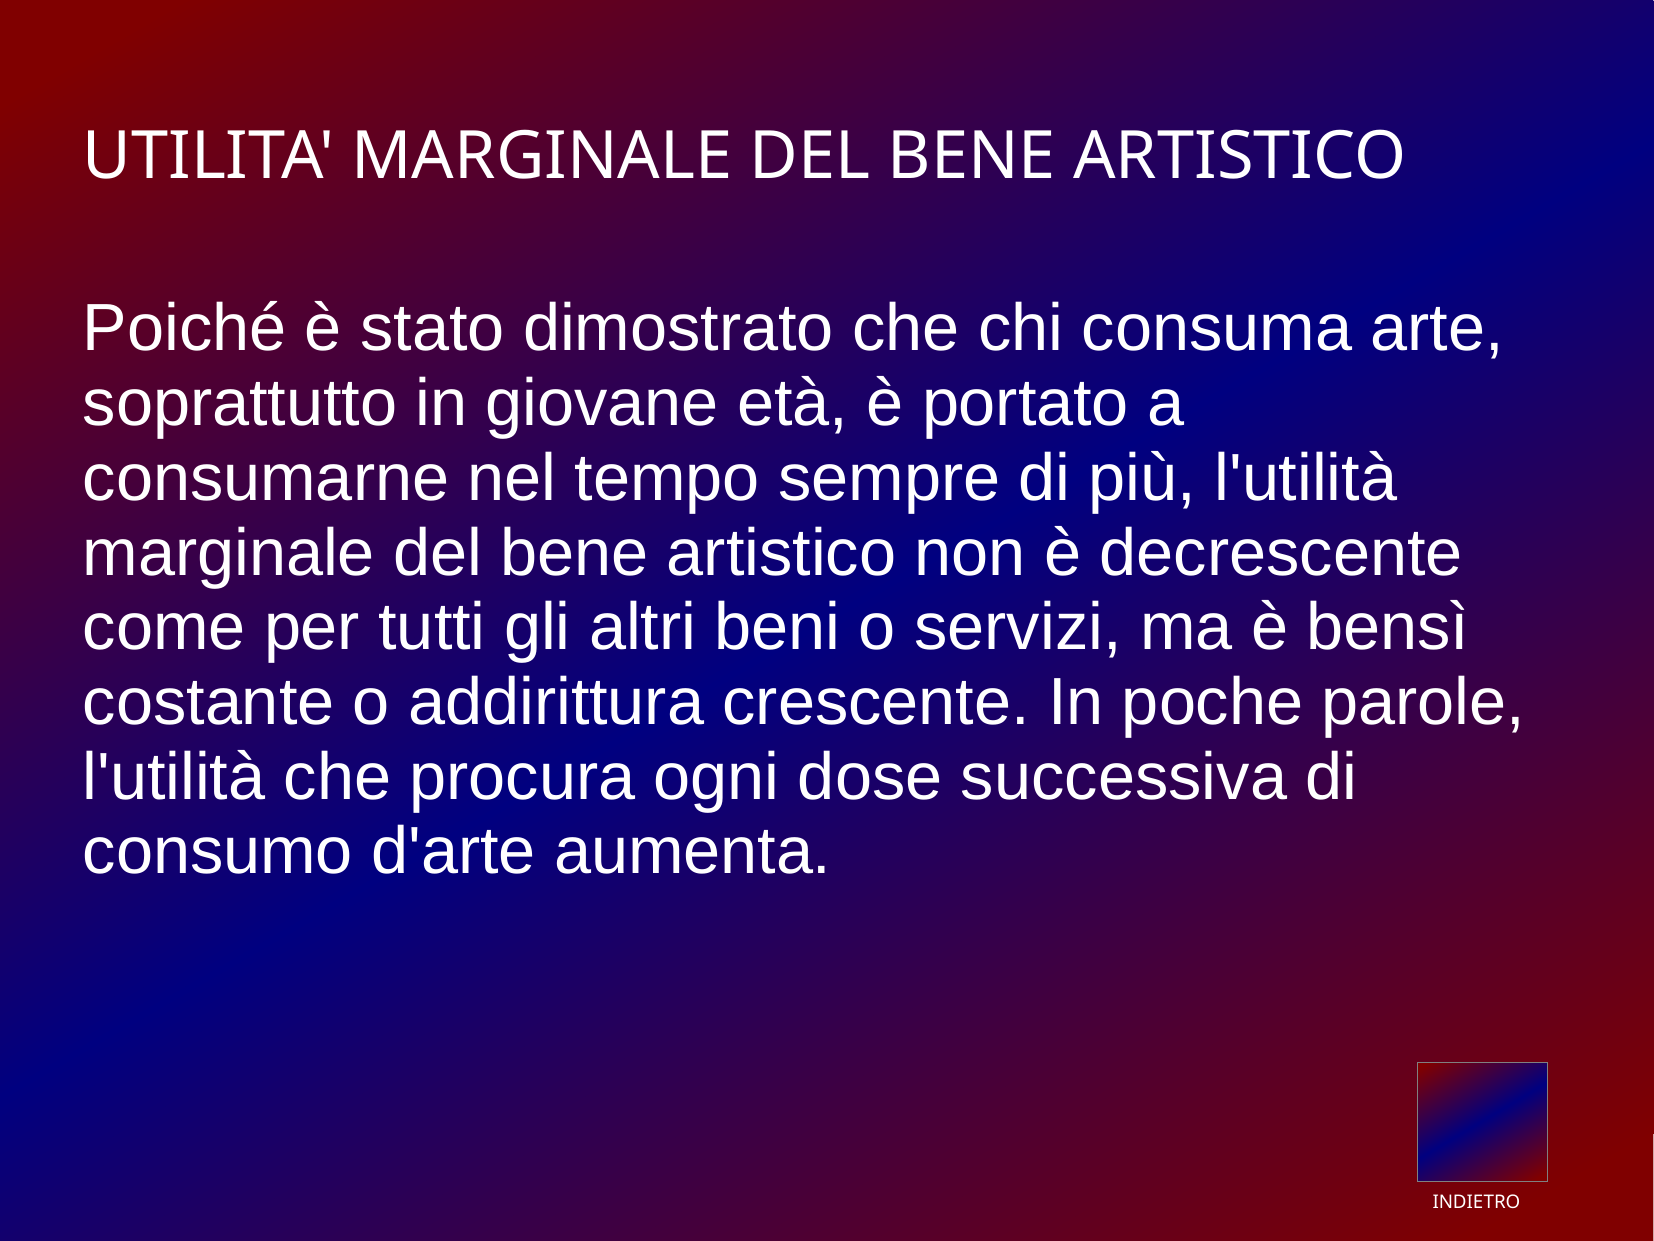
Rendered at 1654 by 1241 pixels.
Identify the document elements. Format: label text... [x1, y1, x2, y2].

text_box INDIETRO [1417, 1181, 1536, 1221]
text_box [1417, 1062, 1548, 1182]
list Poiché è stato dimostrato che chi consuma arte, soprattutto in giovane età, è portato a consumarne nel tempo sempre di più, l'utilità marginale del bene artistico non è decrescente come per tutti gli altri beni o servizi, ma è bensì costante o addirittura crescente. In poche parole, l'utilità che procura ogni dose successiva di consumo d'arte aumenta. [82, 290, 1571, 1109]
title UTILITA' MARGINALE DEL BENE ARTISTICO [82, 49, 1571, 257]
